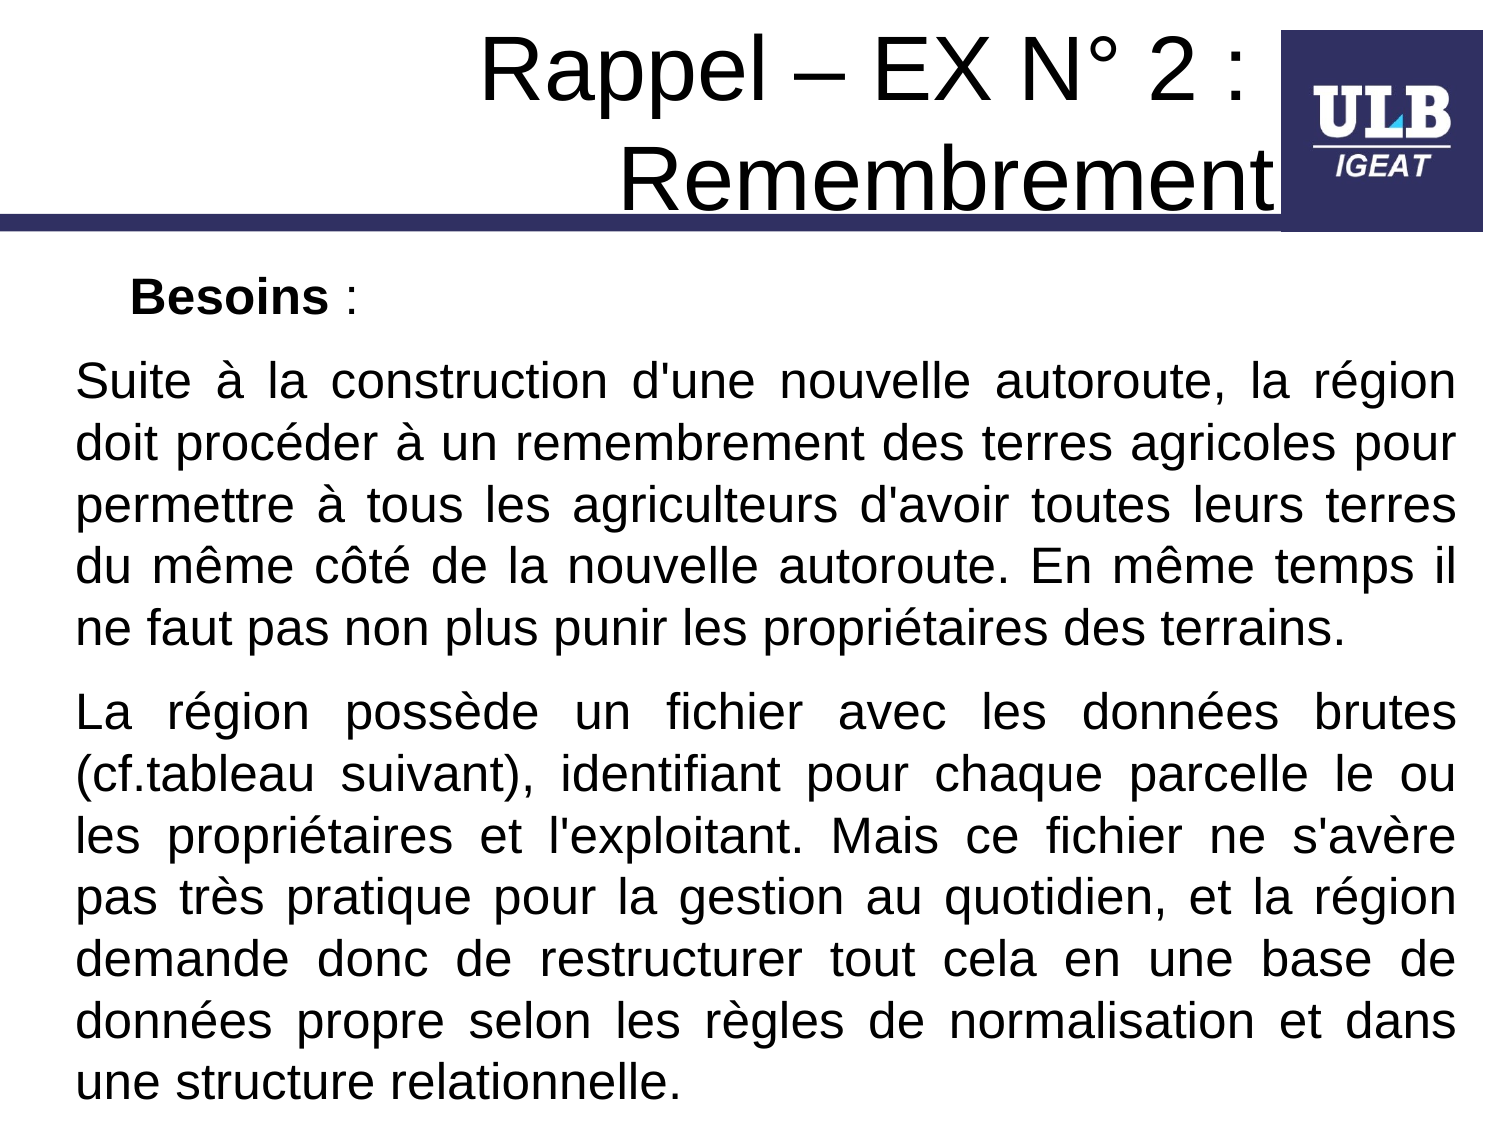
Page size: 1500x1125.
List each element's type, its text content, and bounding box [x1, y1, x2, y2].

text_box Rappel – EX N° 2 : Remembrement [11, 16, 1276, 222]
picture [1281, 30, 1483, 232]
text_box Besoins : Suite à la construction d'une nouvelle autoroute, la région doit procéder à un remembrement des terres agricoles pour permettre à tous les agriculteurs d'avoir toutes leurs terres du même côté de la nouvelle autoroute. En même temps il ne faut pas non plus punir les propriétaires des terrains. La région possède un fichier avec les données brutes (cf.tableau suivant), identifiant pour chaque parcelle le ou les propriétaires et l'exploitant. Mais ce fichier ne s'avère pas très pratique pour la gestion au quotidien, et la région demande donc de restructurer tout cela en une base de données propre selon les règles de normalisation et dans une structure relationnelle. [75, 263, 1460, 1111]
